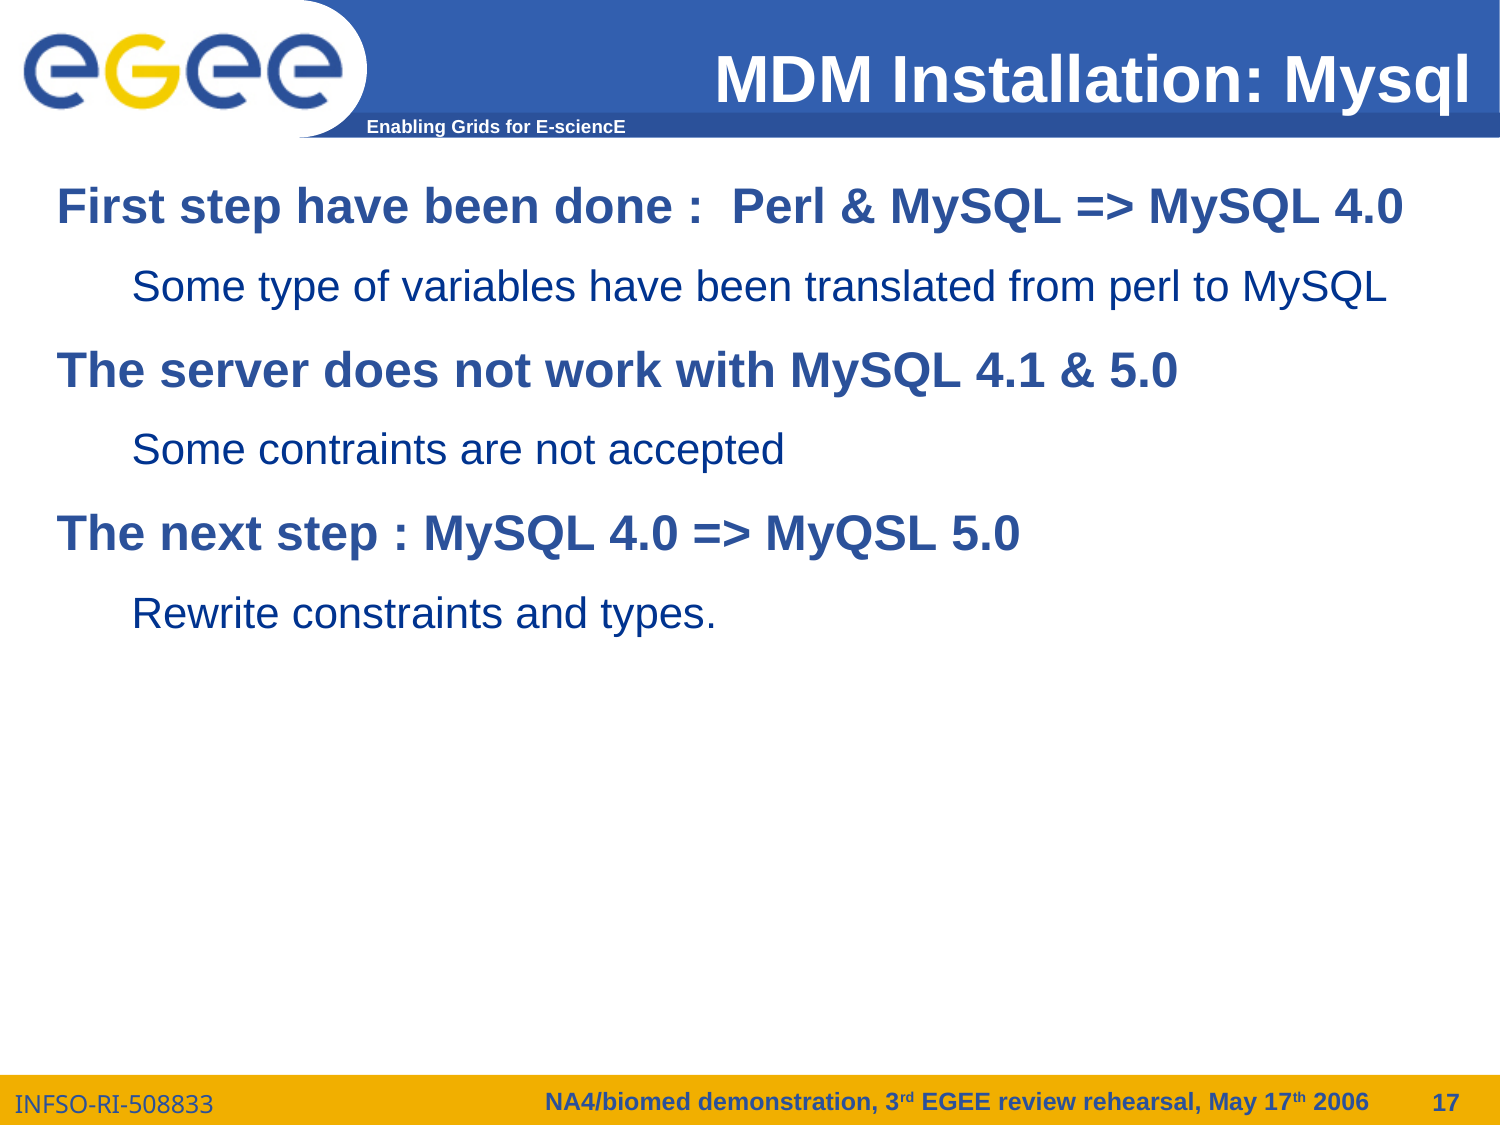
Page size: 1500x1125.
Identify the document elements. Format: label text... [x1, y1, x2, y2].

list First step have been done : Perl & MySQL => MySQL 4.0 Some type of variables have been translated from perl to MySQL The server does not work with MySQL 4.1 & 5.0 Some contraints are not accepted The next step : MySQL 4.0 => MyQSL 5.0 Rewrite constraints and types. [56, 159, 1465, 1050]
picture [18, 30, 349, 112]
title MDM Installation: Mysql [369, 10, 1474, 124]
